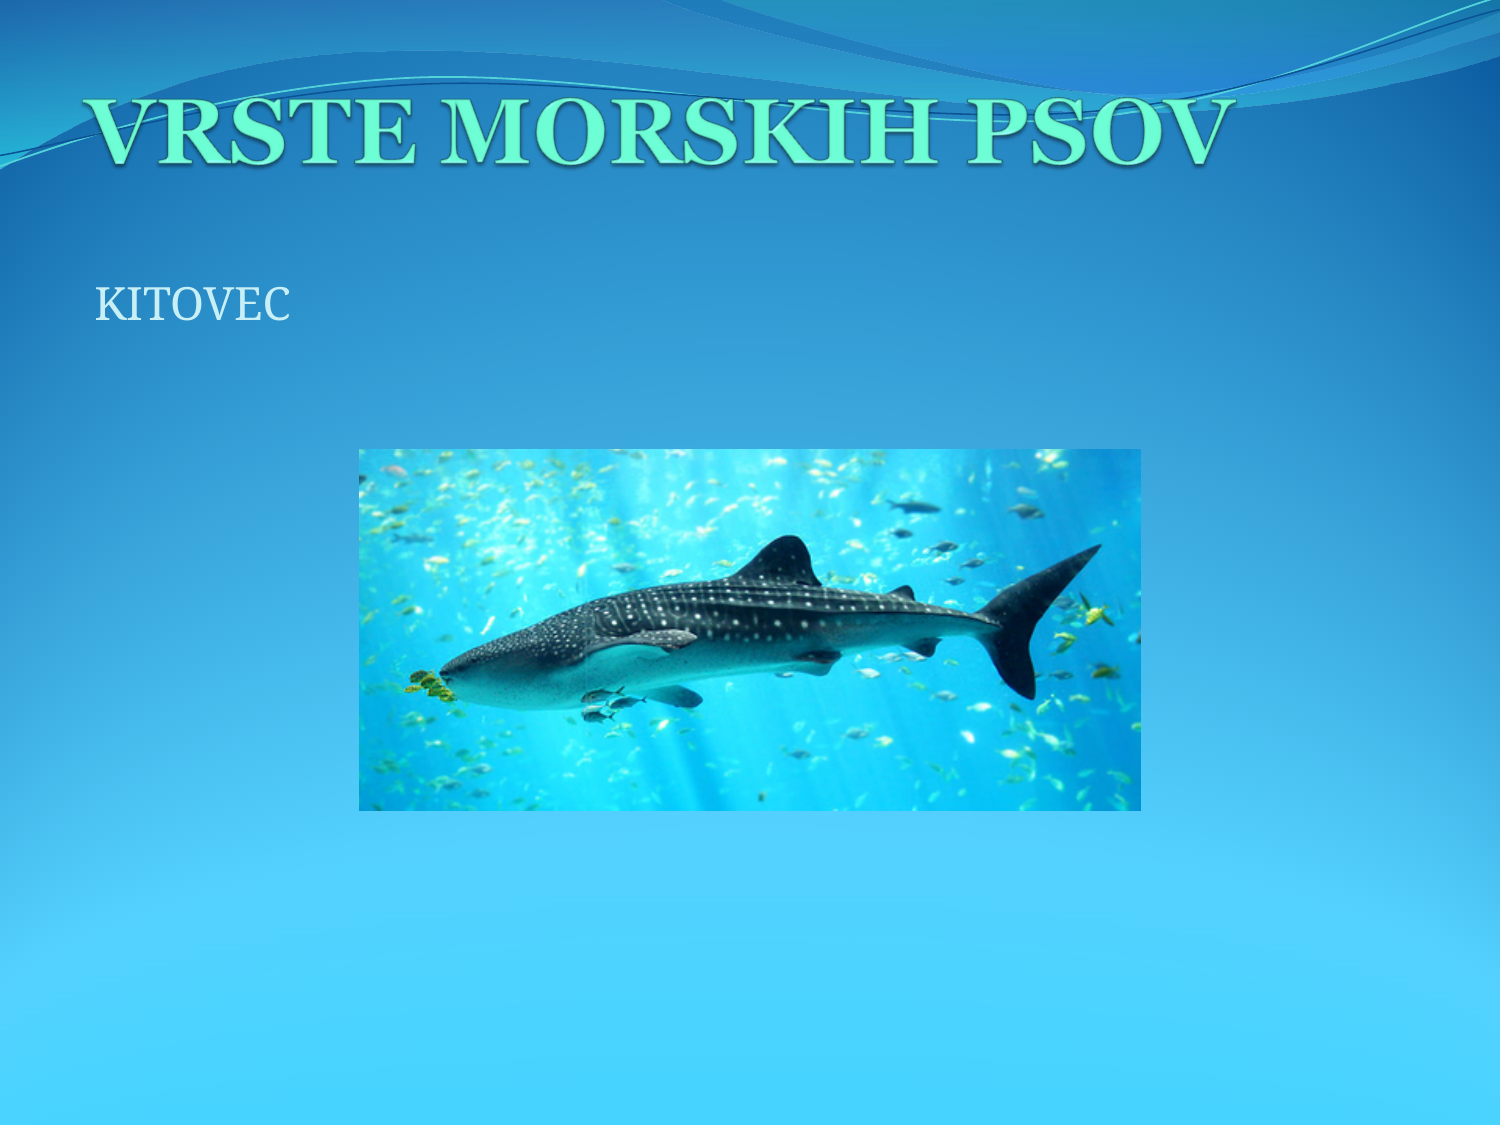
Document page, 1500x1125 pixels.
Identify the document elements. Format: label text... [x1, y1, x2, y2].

picture [0, 0, 1500, 1125]
text_box KITOVEC [86, 267, 1362, 386]
